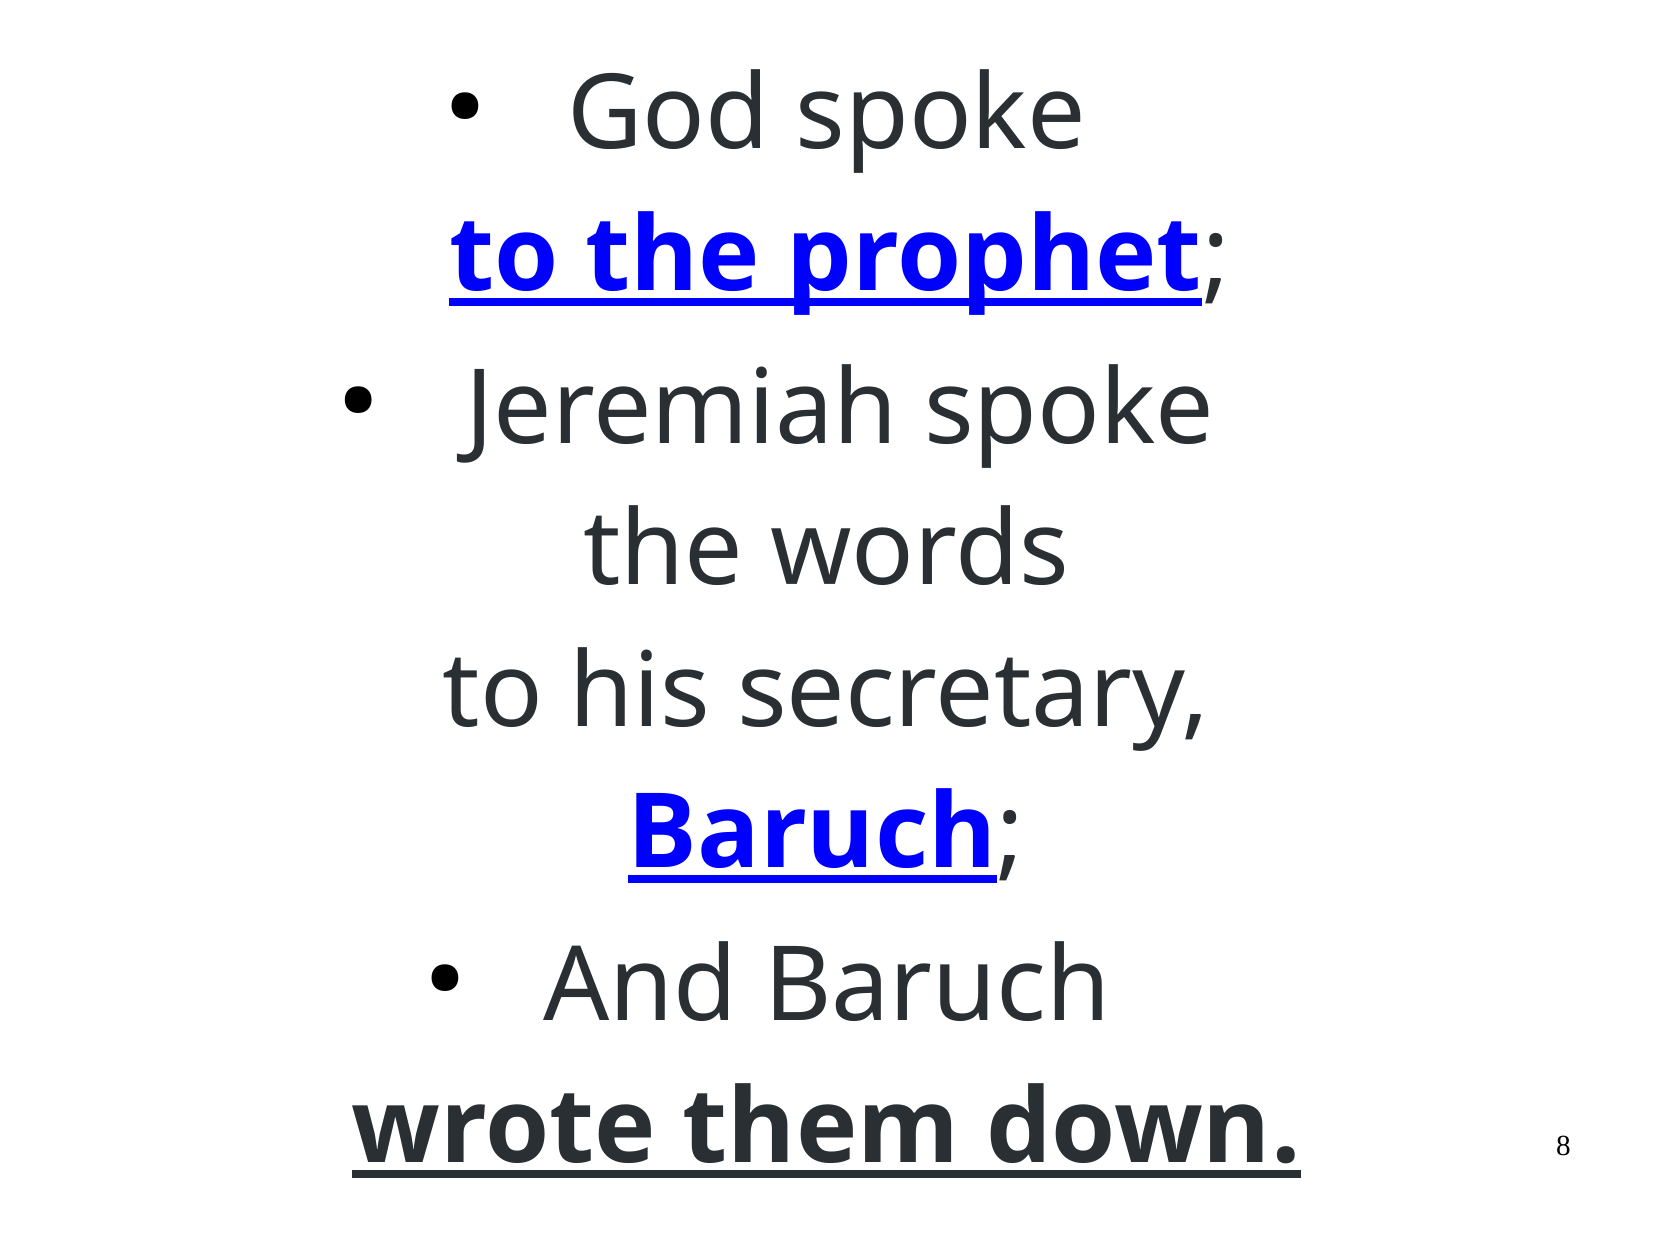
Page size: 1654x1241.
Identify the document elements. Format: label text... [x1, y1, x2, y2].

list God spoke to the prophet; Jeremiah spoke the words to his secretary, Baruch; And Baruch wrote them down. [37, 37, 1613, 1201]
